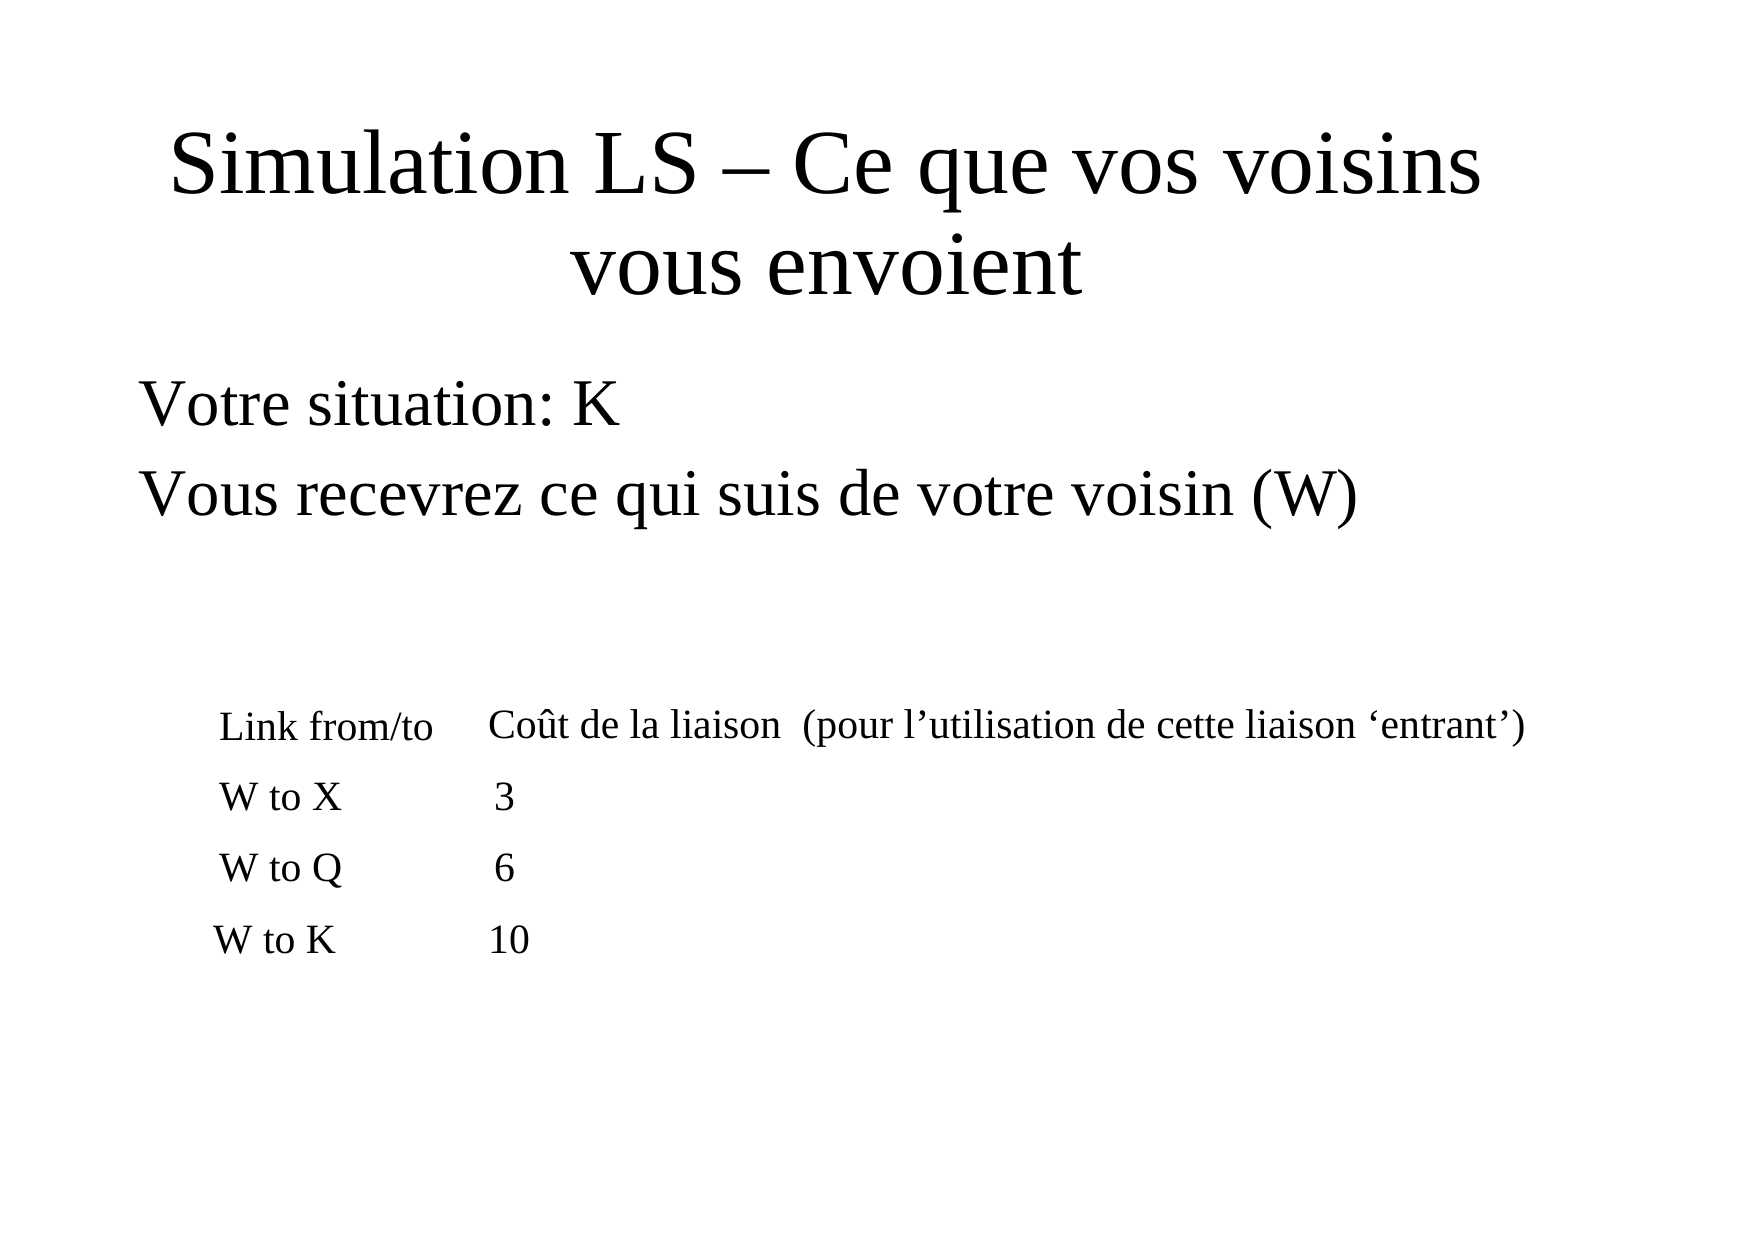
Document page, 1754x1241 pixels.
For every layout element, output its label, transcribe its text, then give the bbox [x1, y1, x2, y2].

text_box W to Q [204, 836, 479, 899]
text_box 3 [479, 765, 755, 828]
text_box 10 [473, 908, 749, 971]
text_box W to X [204, 765, 479, 828]
text_box Coût de la liaison (pour l’utilisation de cette liaison ‘entrant’) [473, 693, 1648, 756]
text_box Link from/to [204, 695, 480, 758]
text_box 6 [479, 836, 755, 899]
text_box W to K [198, 908, 473, 971]
